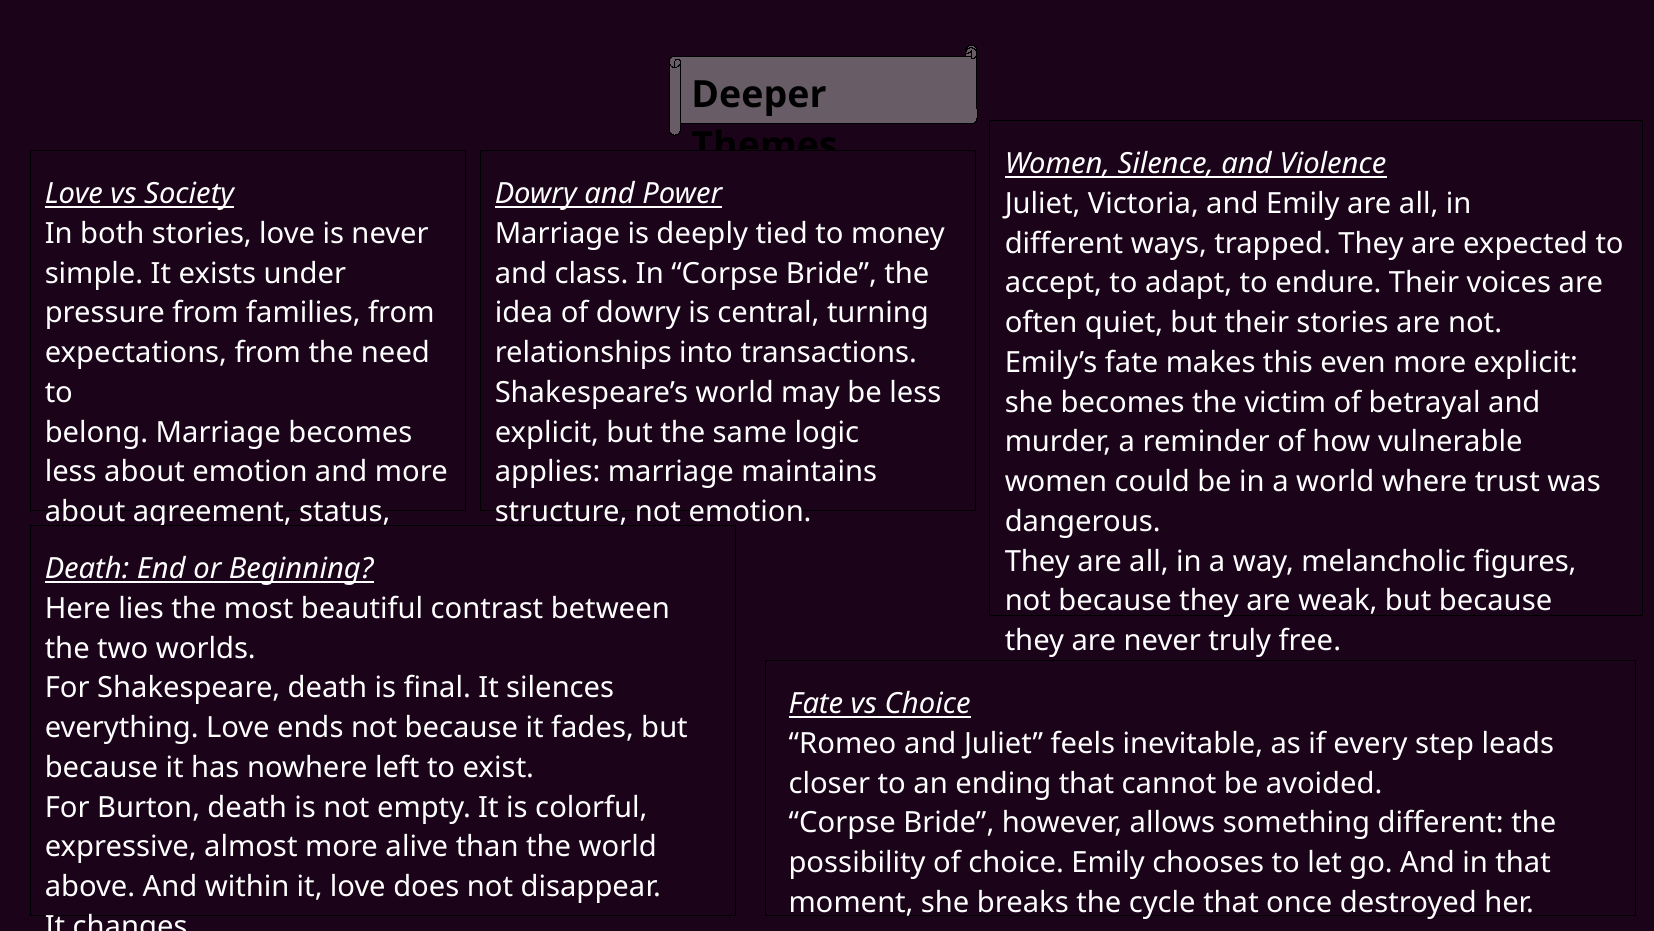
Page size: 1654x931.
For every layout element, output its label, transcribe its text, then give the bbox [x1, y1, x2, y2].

text_box [1026, 904, 1033, 910]
text_box Love vs Society In both stories, love is never simple. It exists under pressure from families, from expectations, from the need to belong. Marriage becomes less about emotion and more about agreement, status, and survival. [30, 165, 466, 525]
text_box [1462, 900, 1471, 910]
text_box [1414, 900, 1423, 910]
text_box Deeper Themes [676, 60, 978, 121]
text_box [91, 922, 99, 931]
text_box [161, 922, 169, 927]
text_box [126, 922, 134, 931]
text_box [143, 922, 152, 931]
text_box [1146, 900, 1153, 910]
text_box Women, Silence, and Violence Juliet, Victoria, and Emily are all, in different ways, trapped. They are expected to accept, to adapt, to endure. Their voices are often quiet, but their stories are not. Emily’s fate makes this even more explicit: she becomes the victim of betrayal and murder, a reminder of how vulnerable women could be in a world where trust was dangerous. They are all, in a way, melancholic figures, not because they are weak, but because they are never truly free. [990, 135, 1643, 596]
text_box Fate vs Choice “Romeo and Juliet” feels inevitable, as if every step leads closer to an ending that cannot be avoided. “Corpse Bride”, however, allows something different: the possibility of choice. Emily chooses to let go. And in that moment, she breaks the cycle that once destroyed her. [773, 675, 1654, 900]
text_box [1431, 900, 1438, 910]
text_box [1343, 900, 1352, 910]
text_box [819, 900, 828, 910]
text_box [981, 900, 990, 910]
text_box [1270, 900, 1279, 910]
text_box [0, 0, 1654, 931]
text_box [1235, 904, 1242, 910]
text_box Death: End or Beginning? Here lies the most beautiful contrast between the two worlds. For Shakespeare, death is final. It silences everything. Love ends not because it fades, but because it has nowhere left to exist. For Burton, death is not empty. It is colorful, expressive, almost more alive than the world above. And within it, love does not disappear. It changes. [30, 540, 751, 901]
text_box Dowry and Power Marriage is deeply tied to money and class. In “Corpse Bride”, the idea of dowry is central, turning relationships into transactions. Shakespeare’s world may be less explicit, but the same logic applies: marriage maintains structure, not emotion. [480, 165, 997, 618]
